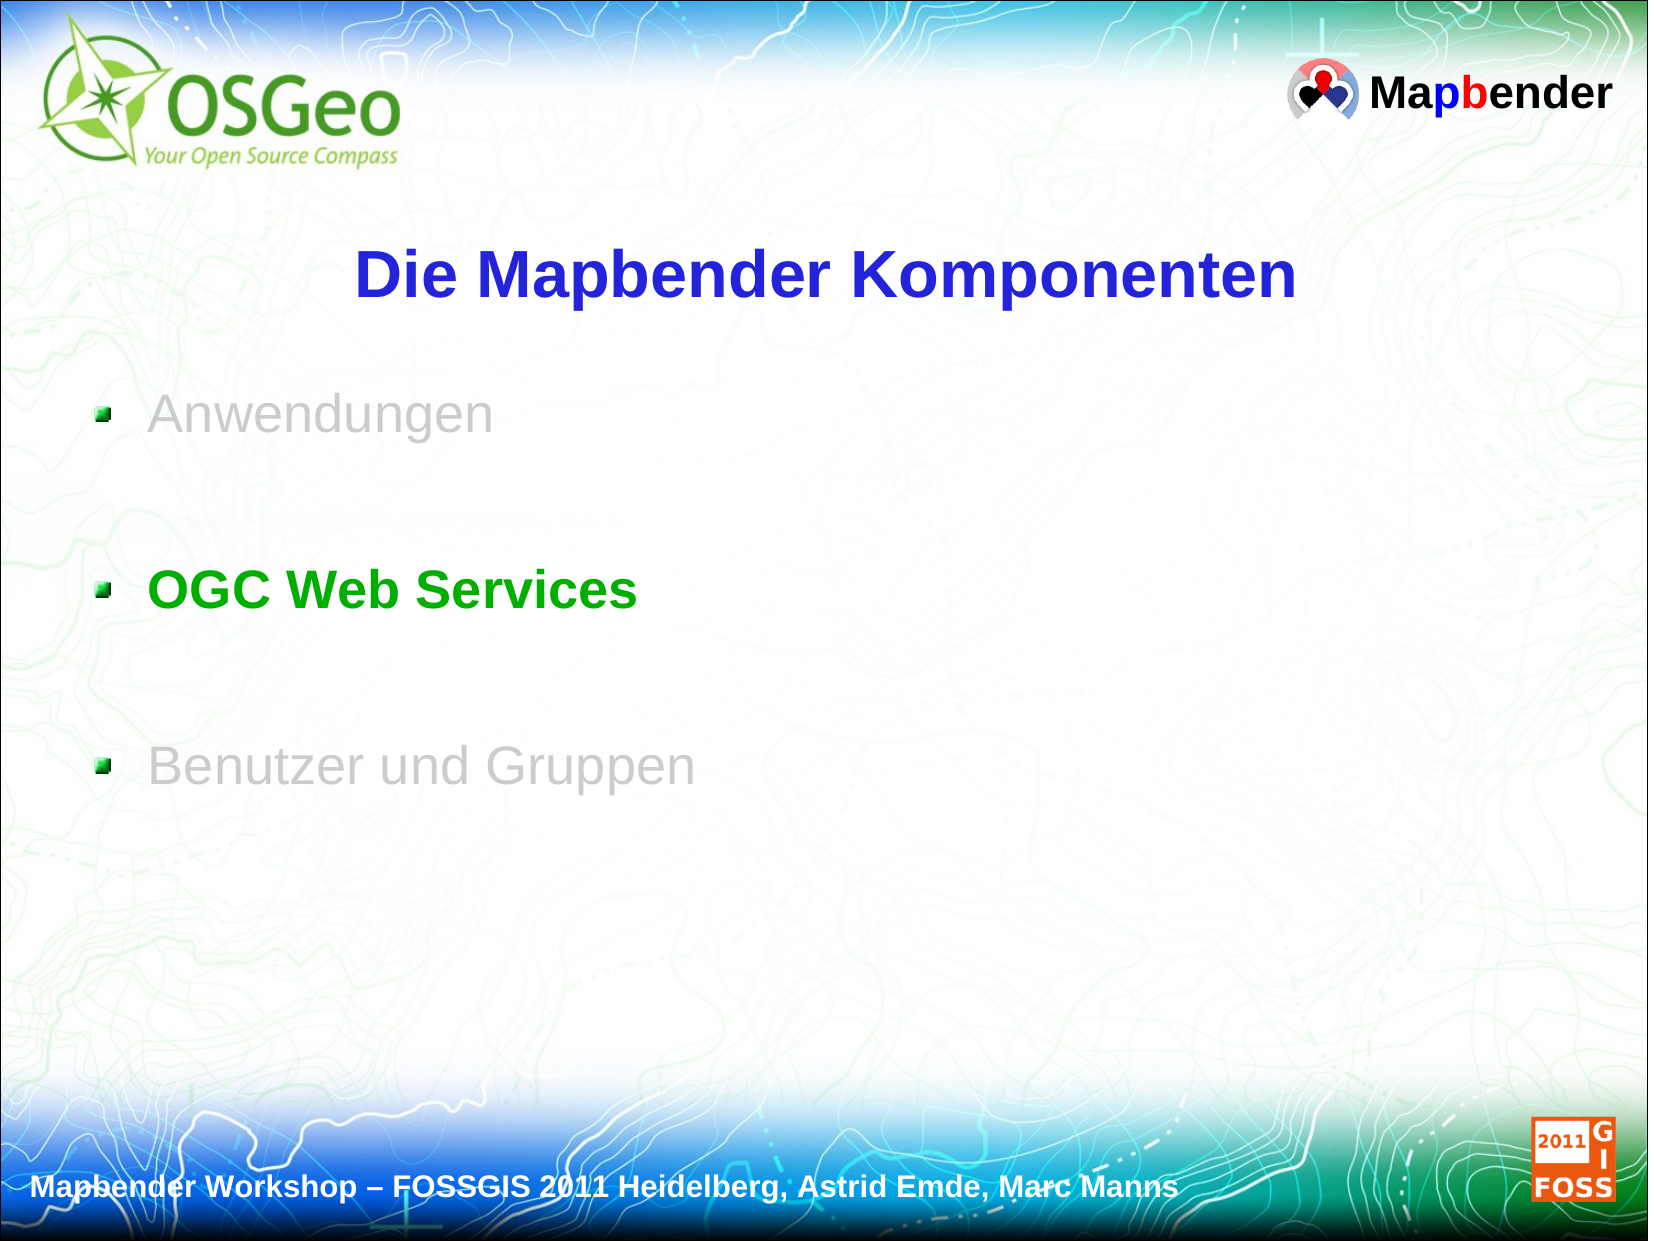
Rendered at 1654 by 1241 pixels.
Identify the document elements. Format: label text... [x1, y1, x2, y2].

list Anwendungen OGC Web Services Benutzer und Gruppen [76, 383, 1565, 1188]
picture [1, 1, 1647, 1240]
title Die Mapbender Komponenten [82, 208, 1571, 342]
